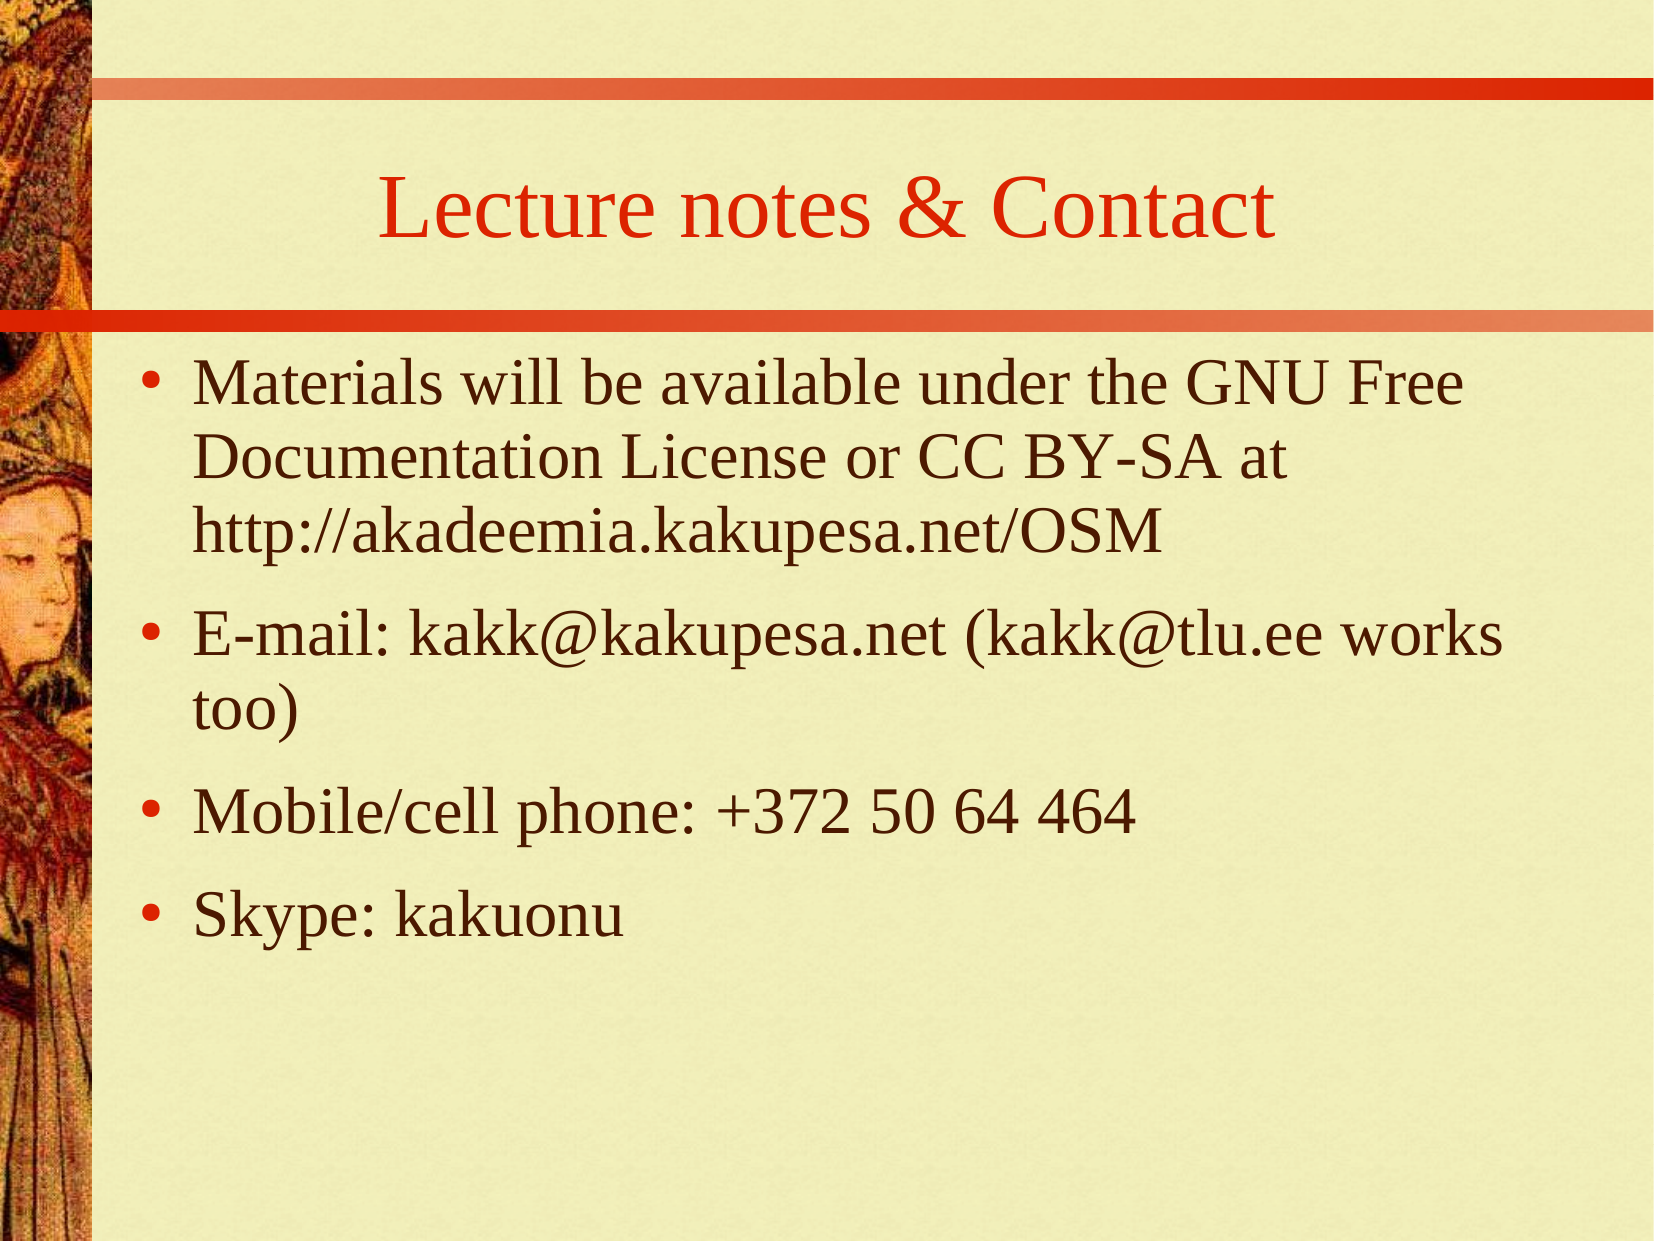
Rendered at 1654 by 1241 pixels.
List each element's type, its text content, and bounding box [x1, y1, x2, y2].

picture [0, 0, 1654, 310]
picture [0, 332, 1654, 1241]
list Materials will be available under the GNU Free Documentation License or CC BY-SA at http://akadeemia.kakupesa.net/OSM E-mail: kakk@kakupesa.net (kakk@tlu.ee works too) Mobile/cell phone: +372 50 64 464 Skype: kakuonu [121, 344, 1534, 1127]
title Lecture notes & Contact [121, 102, 1534, 311]
